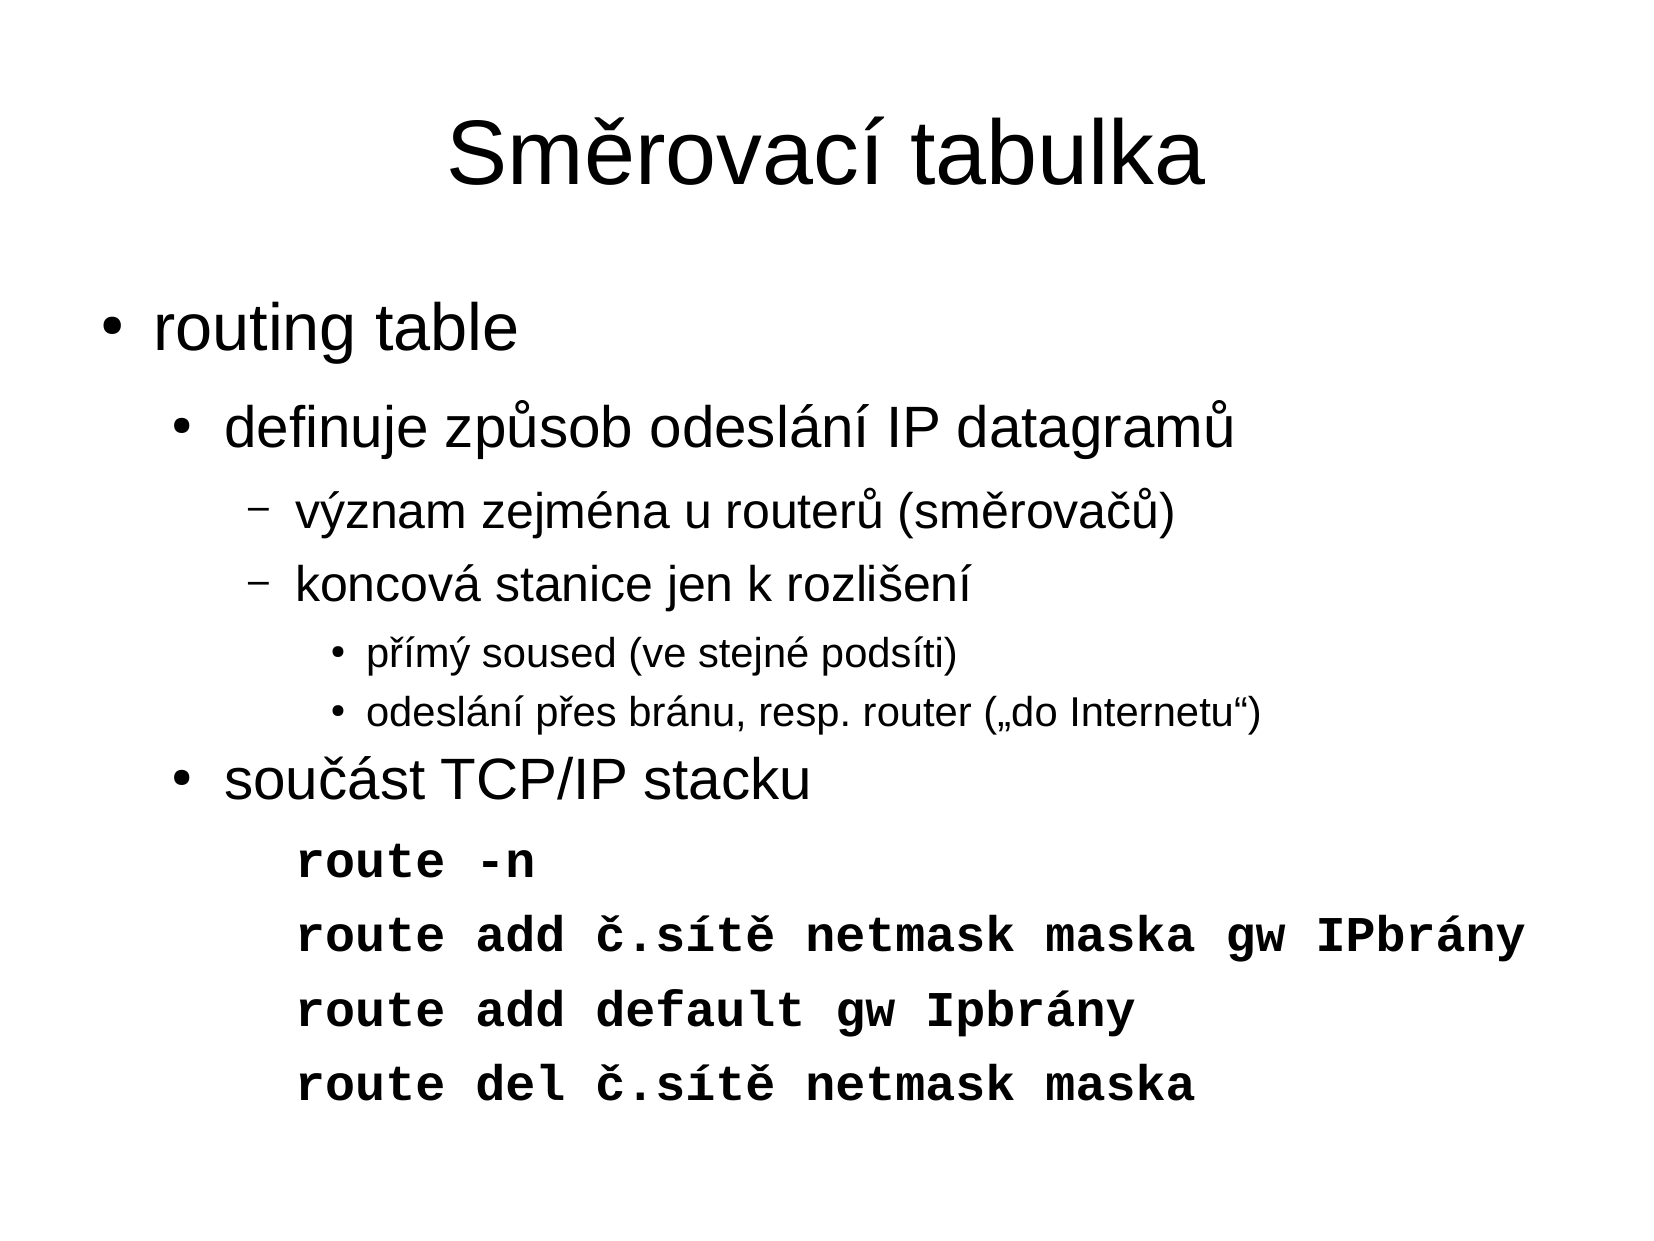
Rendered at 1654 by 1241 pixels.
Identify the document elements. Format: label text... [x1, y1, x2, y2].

list routing table definuje způsob odeslání IP datagramů význam zejména u routerů (směrovačů) koncová stanice jen k rozlišení přímý soused (ve stejné podsíti) odeslání přes bránu, resp. router („do Internetu“) součást TCP/IP stacku route -n route add č.sítě netmask maska gw IPbrány route add default gw Ipbrány route del č.sítě netmask maska [82, 290, 1571, 1116]
title Směrovací tabulka [82, 56, 1571, 250]
